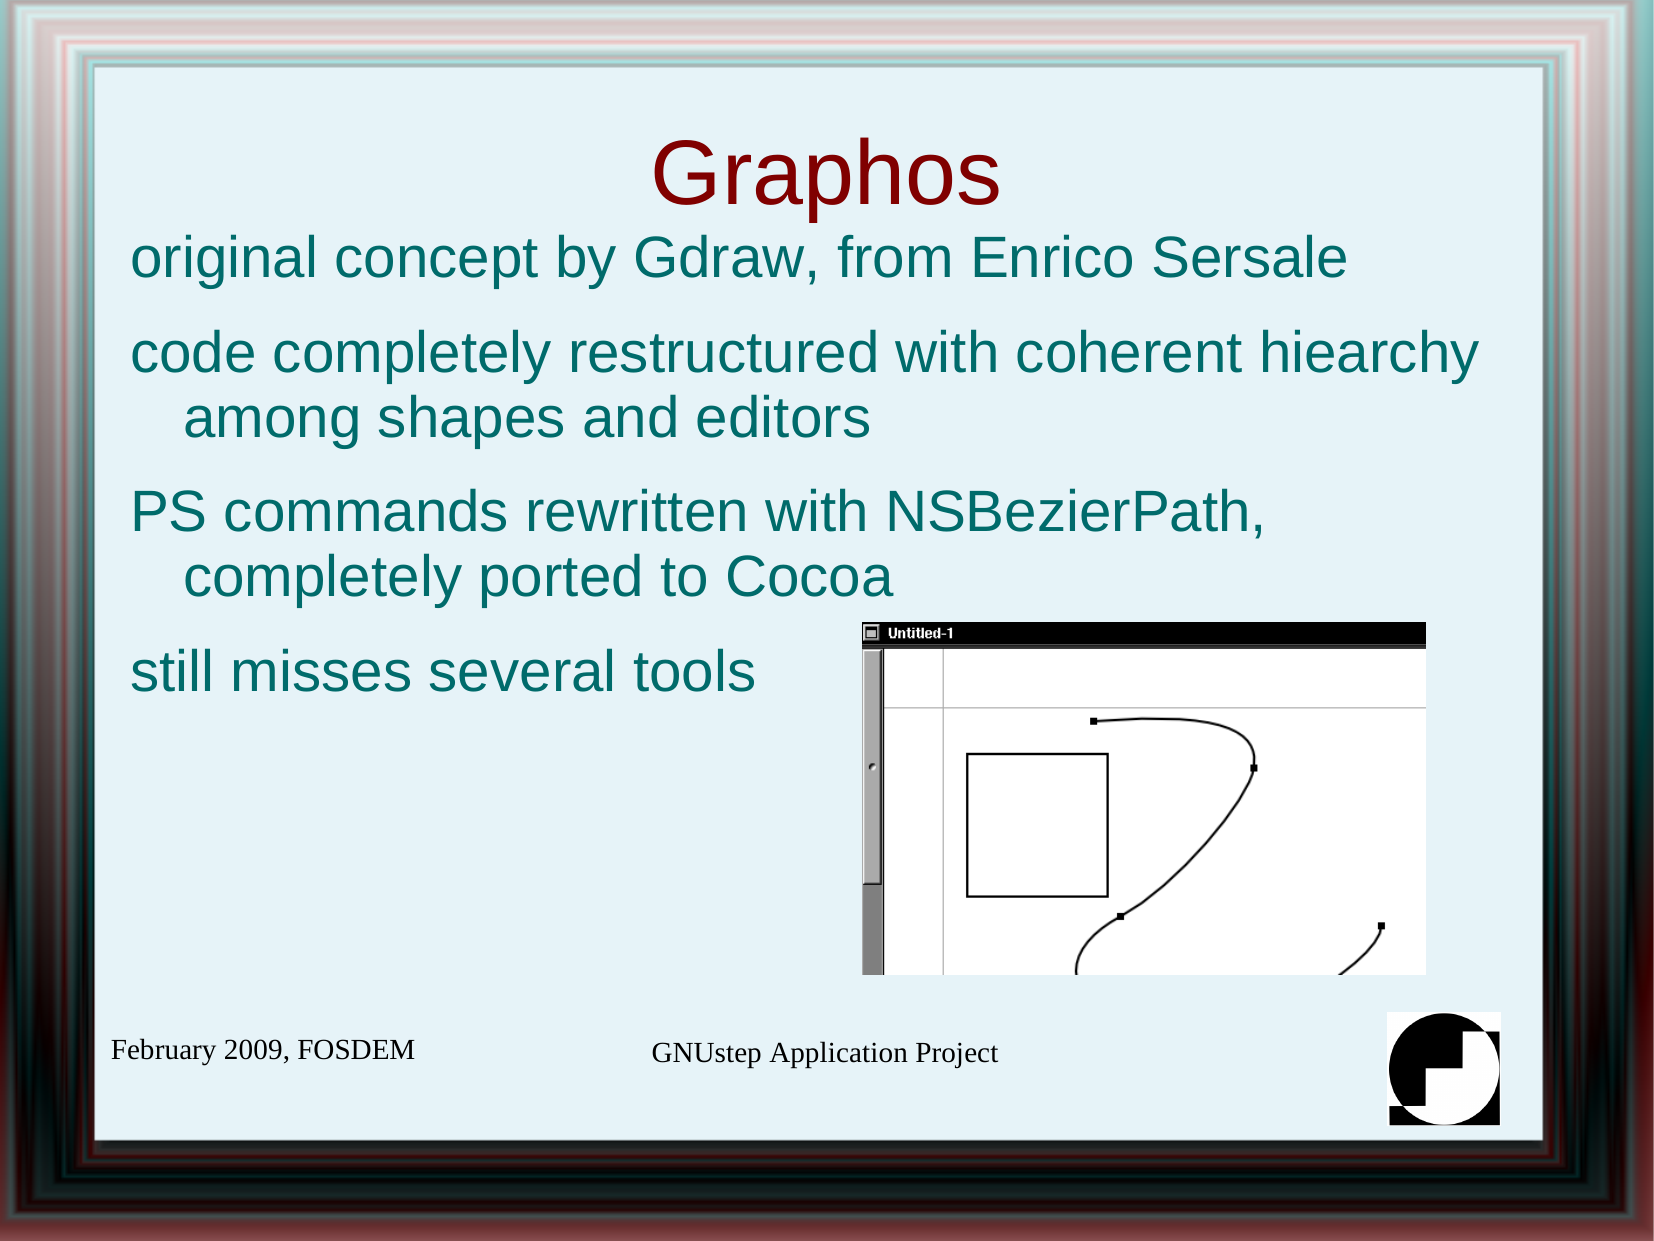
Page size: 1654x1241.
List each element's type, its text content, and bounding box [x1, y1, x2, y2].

list original concept by Gdraw, from Enrico Sersale code completely restructured with coherent hiearchy among shapes and editors PS commands rewritten with NSBezierPath, completely ported to Cocoa still misses several tools [112, 225, 1501, 1013]
picture [0, 0, 1654, 1241]
title Graphos [118, 88, 1536, 257]
